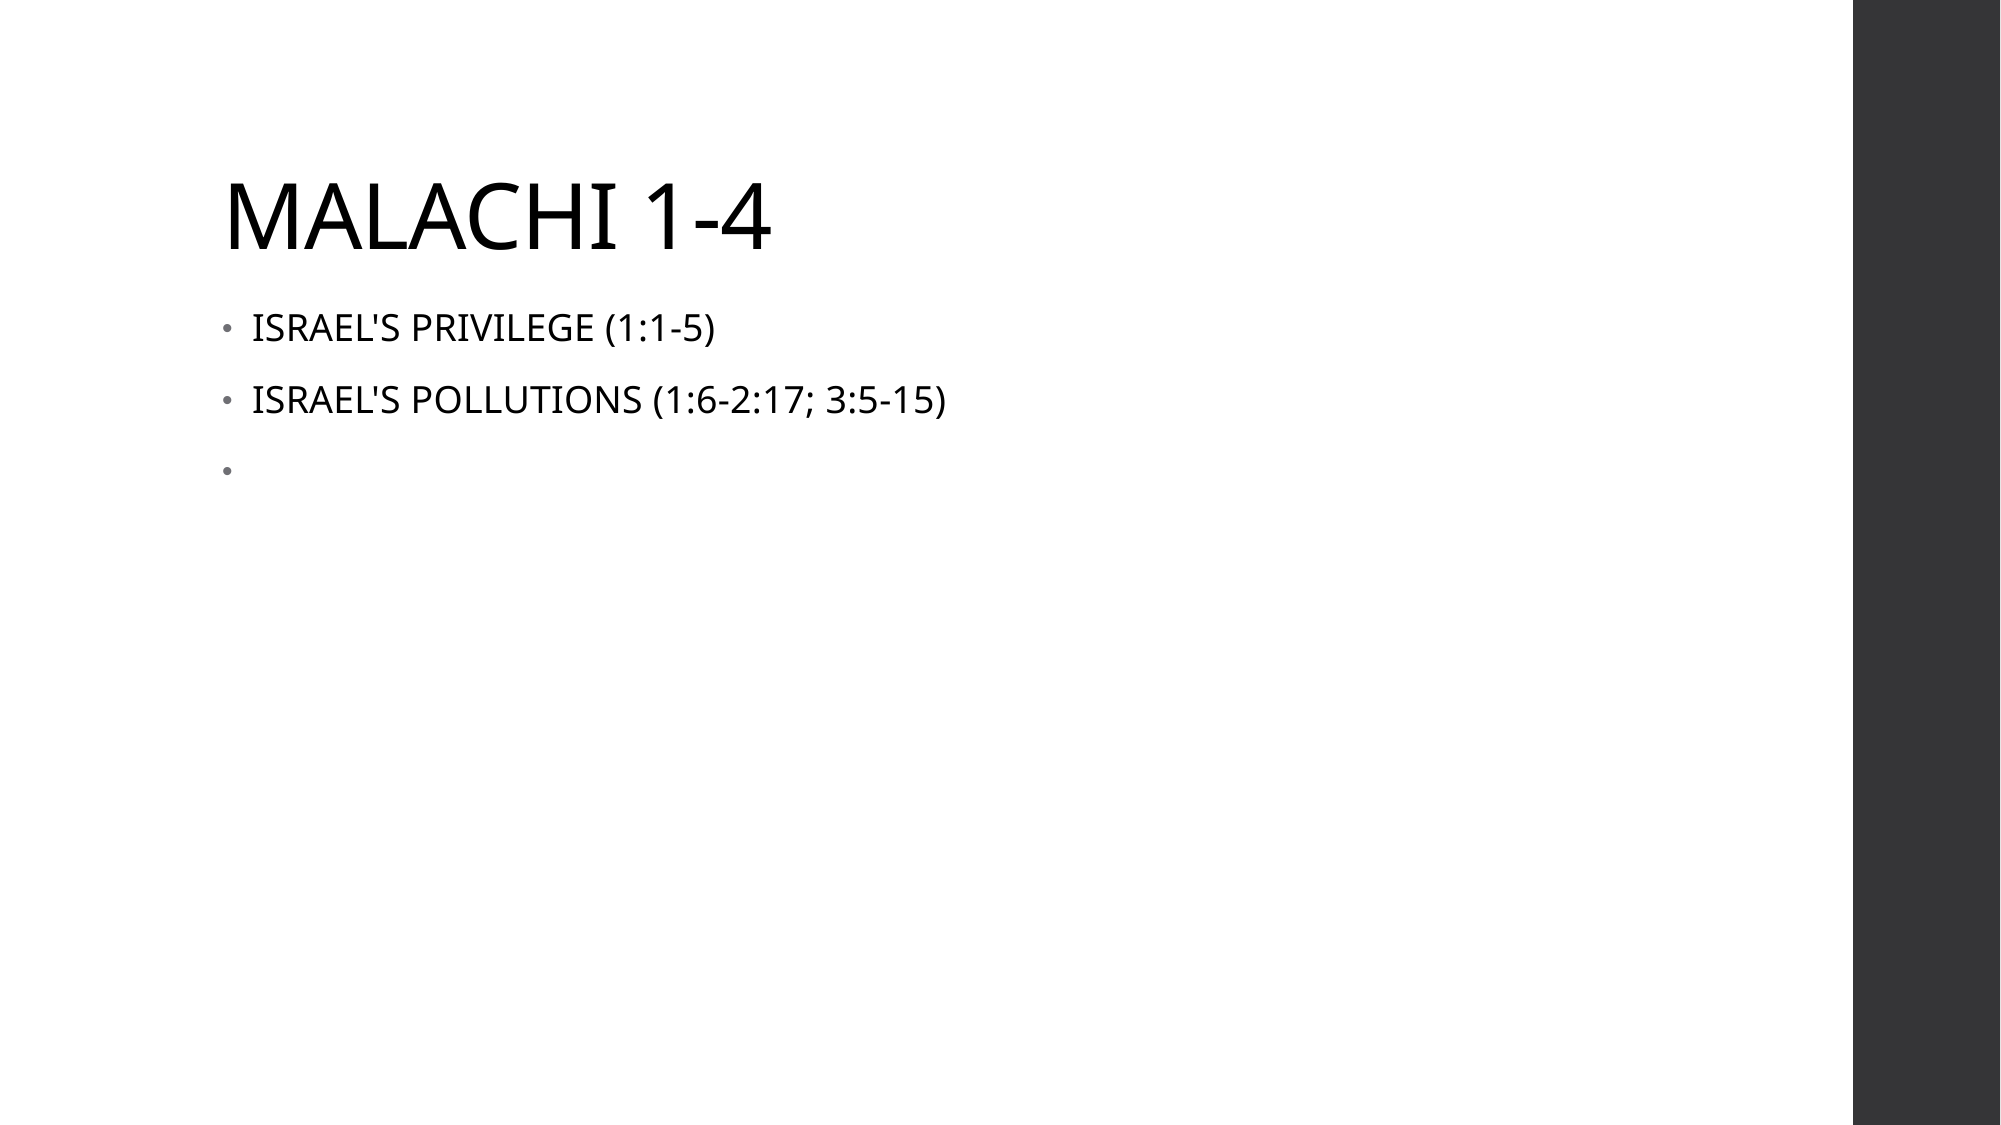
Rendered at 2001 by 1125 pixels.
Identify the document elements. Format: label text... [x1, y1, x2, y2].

list ISRAEL'S PRIVILEGE (1:1-5) ISRAEL'S POLLUTIONS (1:6-2:17; 3:5-15) [206, 299, 1617, 1014]
title MALACHI 1-4 [206, 60, 1797, 278]
